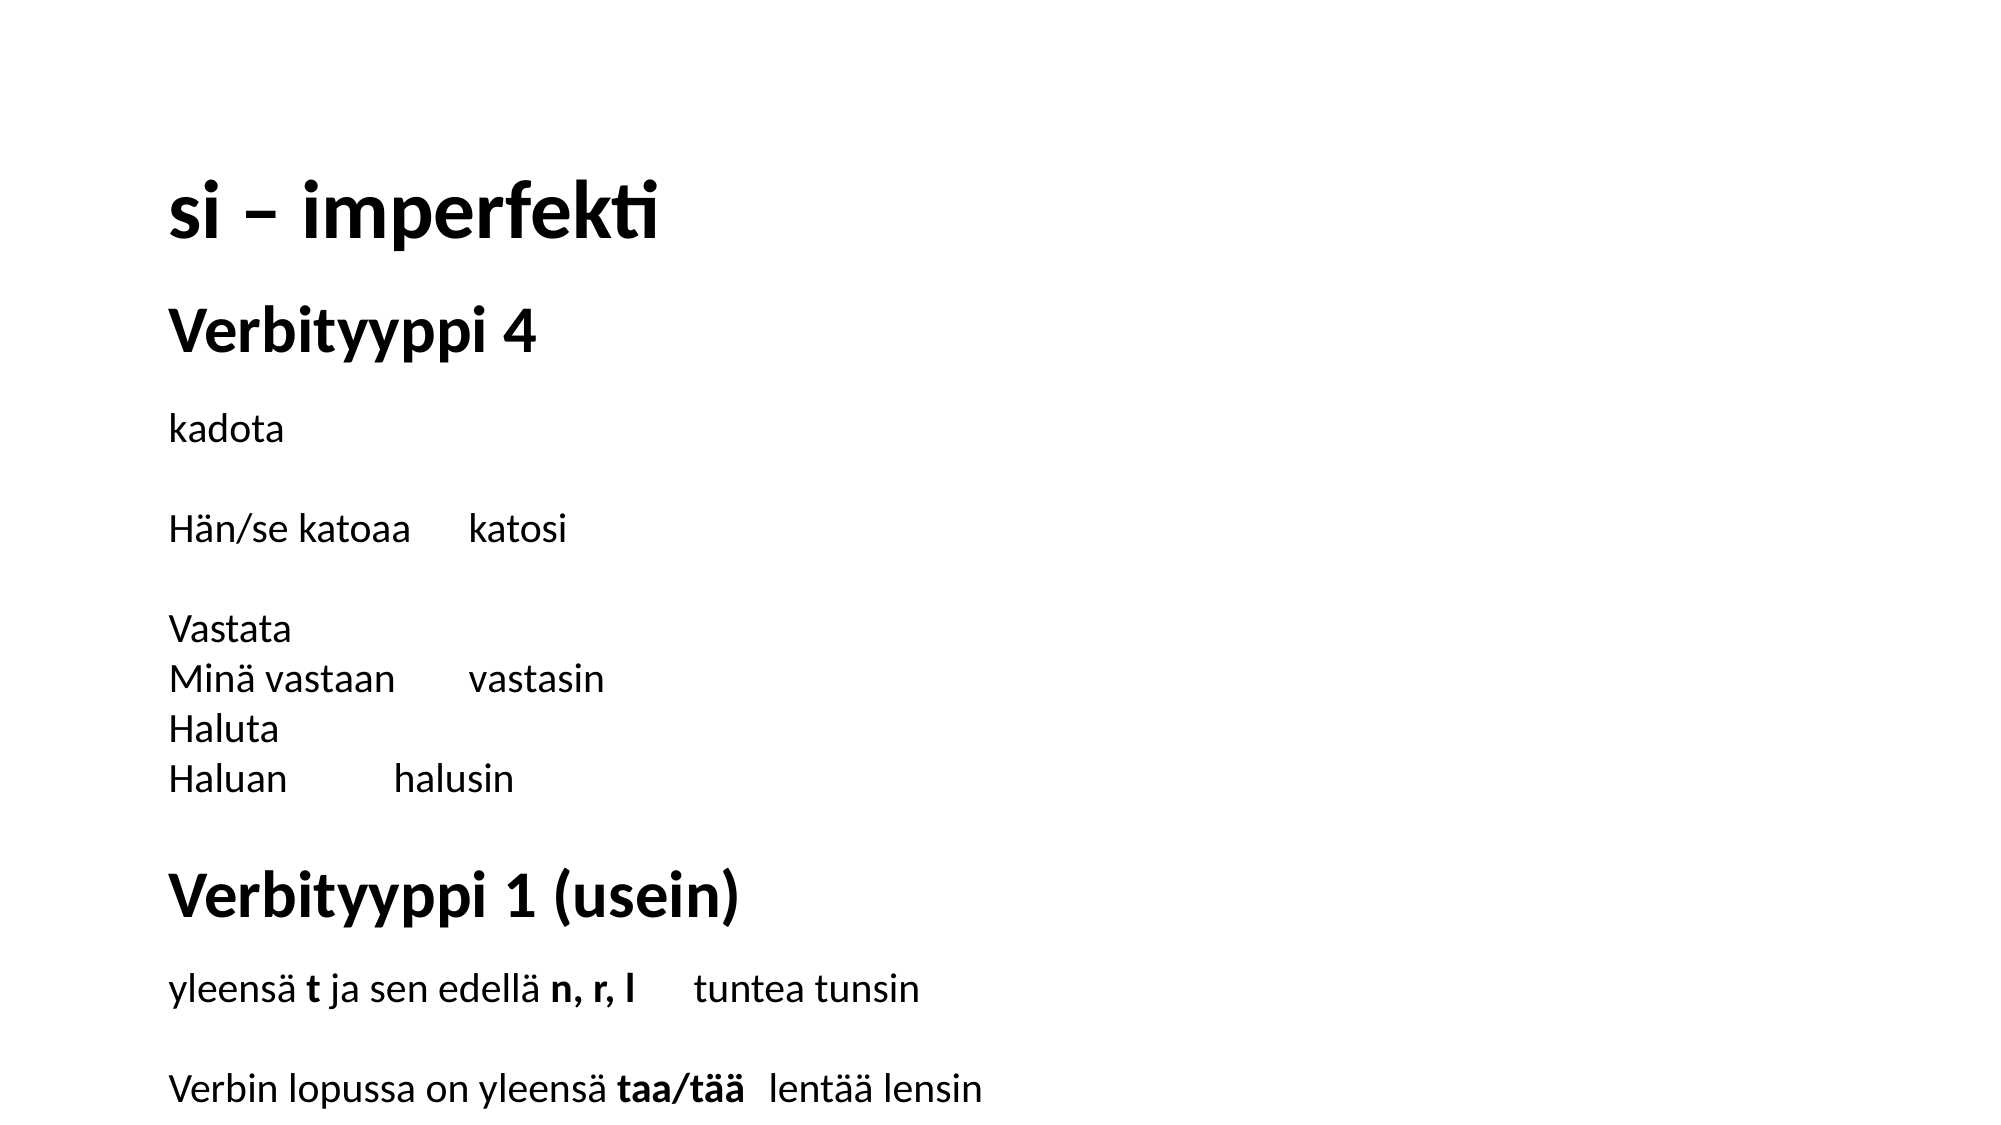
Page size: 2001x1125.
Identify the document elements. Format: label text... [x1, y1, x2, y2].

text_box si – imperfekti Verbityyppi 4 kadota Hän/se katoaa katosi Vastata Minä vastaan vastasin Haluta Haluan halusin Verbityyppi 1 (usein) yleensä t ja sen edellä n, r, l tuntea tunsin Verbin lopussa on yleensä taa/tää lentää lensin tietää tiedät tiesit [153, 148, 1670, 1125]
